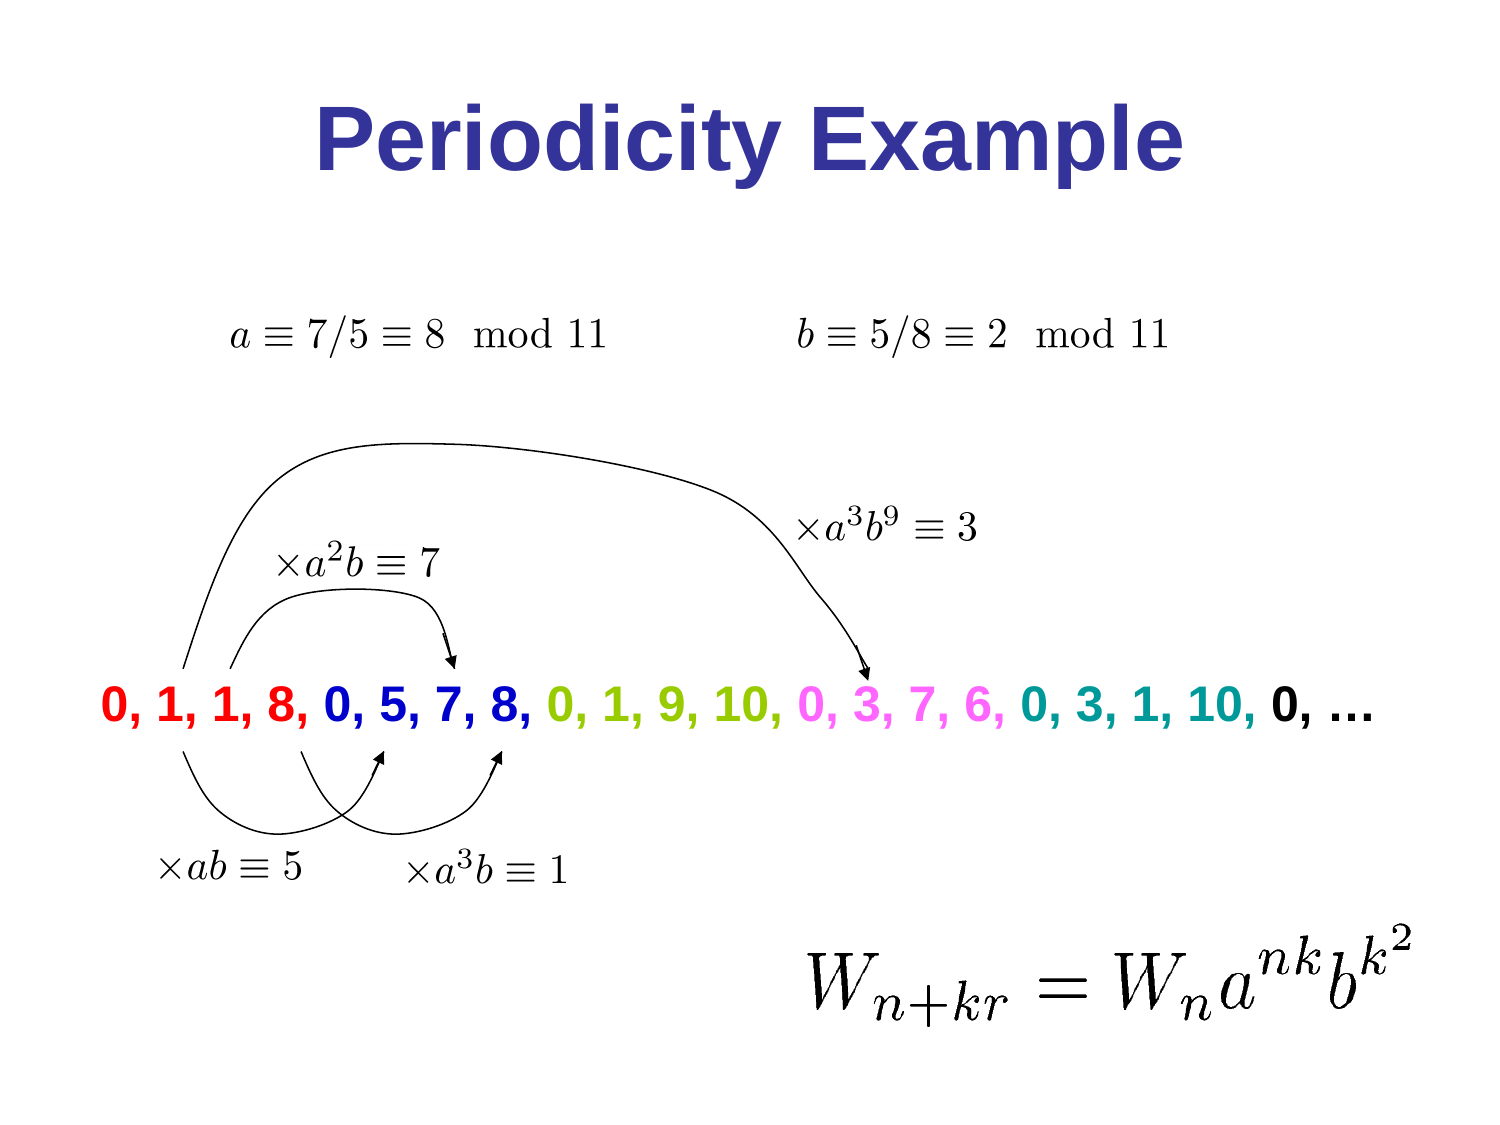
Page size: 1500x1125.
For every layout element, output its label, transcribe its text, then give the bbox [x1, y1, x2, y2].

picture [797, 913, 1418, 1034]
picture [230, 314, 606, 361]
picture [797, 314, 1168, 361]
picture [159, 846, 302, 880]
picture [797, 503, 977, 541]
title Periodicity Example [75, 45, 1426, 233]
picture [407, 846, 566, 884]
text_box 0, 1, 1, 8, 0, 5, 7, 8, 0, 1, 9, 10, 0, 3, 7, 6, 0, 3, 1, 10, 0, … [85, 668, 1392, 740]
picture [277, 538, 441, 577]
